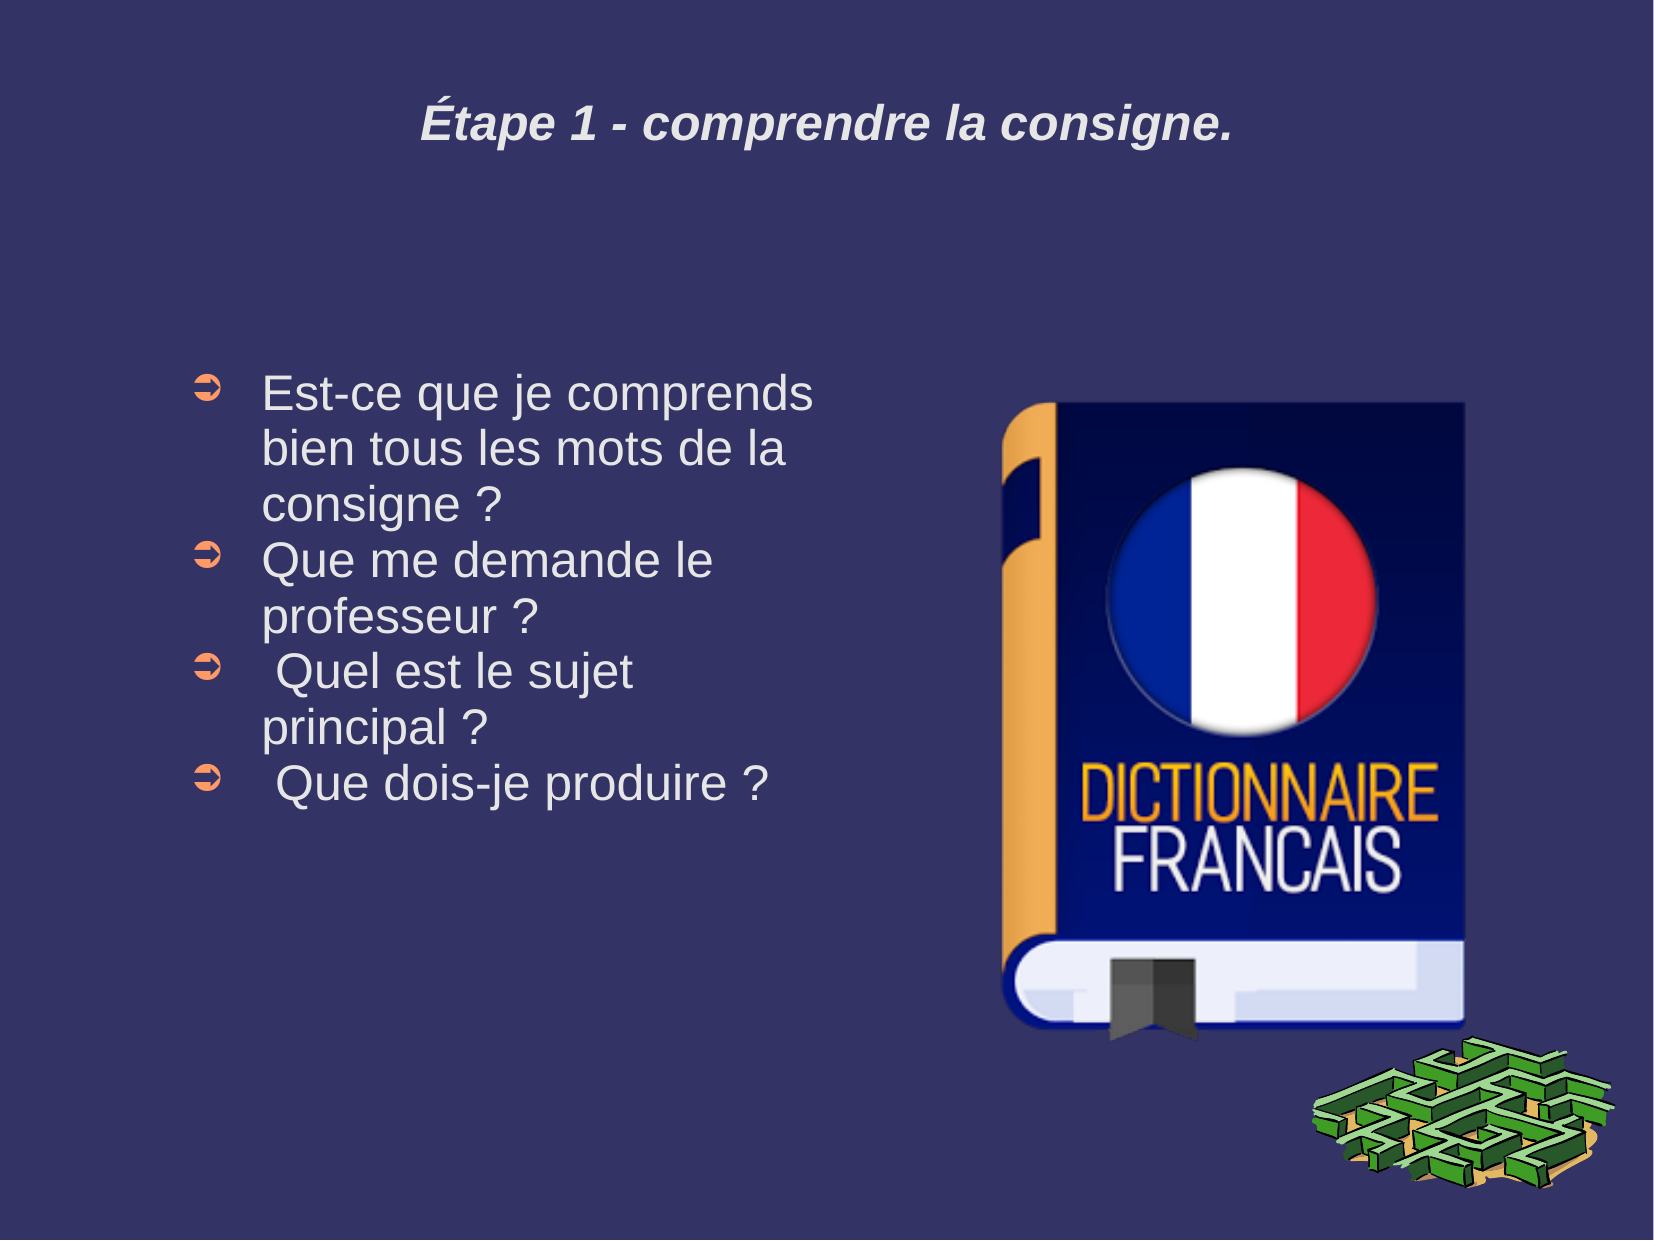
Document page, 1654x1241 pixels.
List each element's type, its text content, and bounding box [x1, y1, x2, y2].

title Étape 1 - comprendre la consigne. [121, 19, 1534, 227]
picture [891, 385, 1570, 1064]
list Est-ce que je comprends bien tous les mots de la consigne ? Que me demande le professeur ? Quel est le sujet principal ? Que dois-je produire ? [178, 364, 858, 1085]
